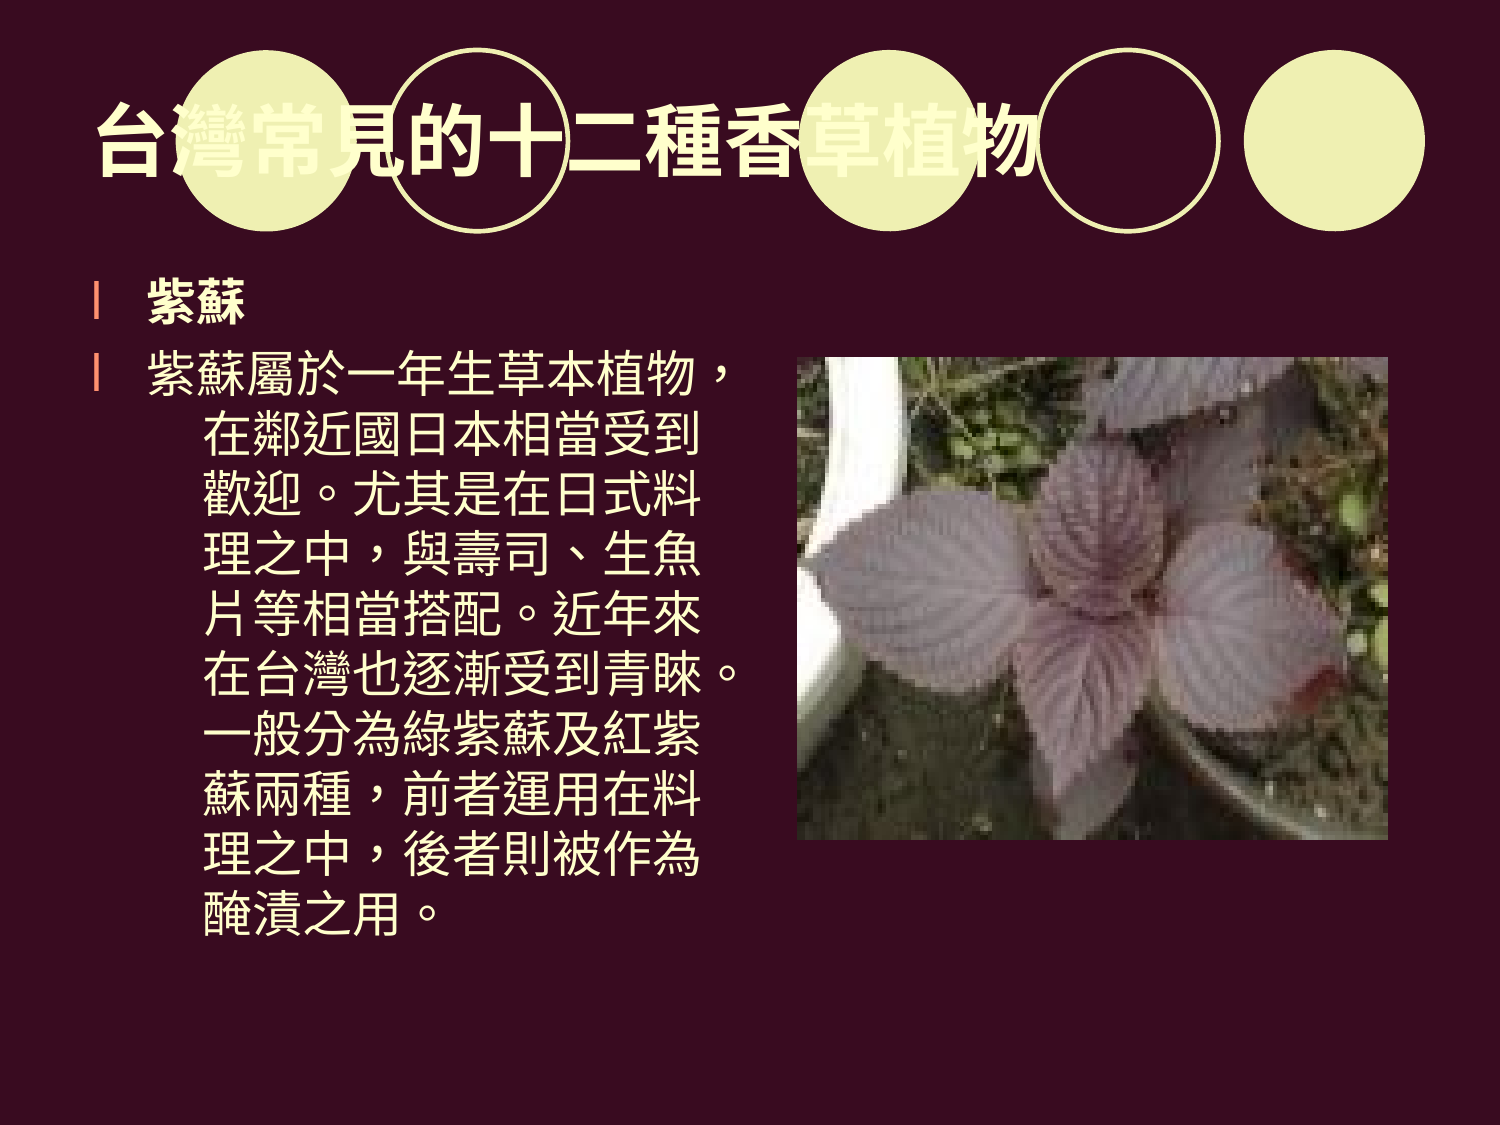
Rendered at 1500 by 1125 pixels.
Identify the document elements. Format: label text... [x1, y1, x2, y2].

title 台灣常見的十二種香草植物 [75, 45, 1426, 233]
list 紫蘇 紫蘇屬於一年生草本植物，在鄰近國日本相當受到歡迎。尤其是在日式料理之中，與壽司、生魚片等相當搭配。近年來在台灣也逐漸受到青睞。一般分為綠紫蘇及紅紫蘇兩種，前者運用在料理之中，後者則被作為醃漬之用。 [75, 262, 738, 1006]
picture [797, 357, 1388, 840]
